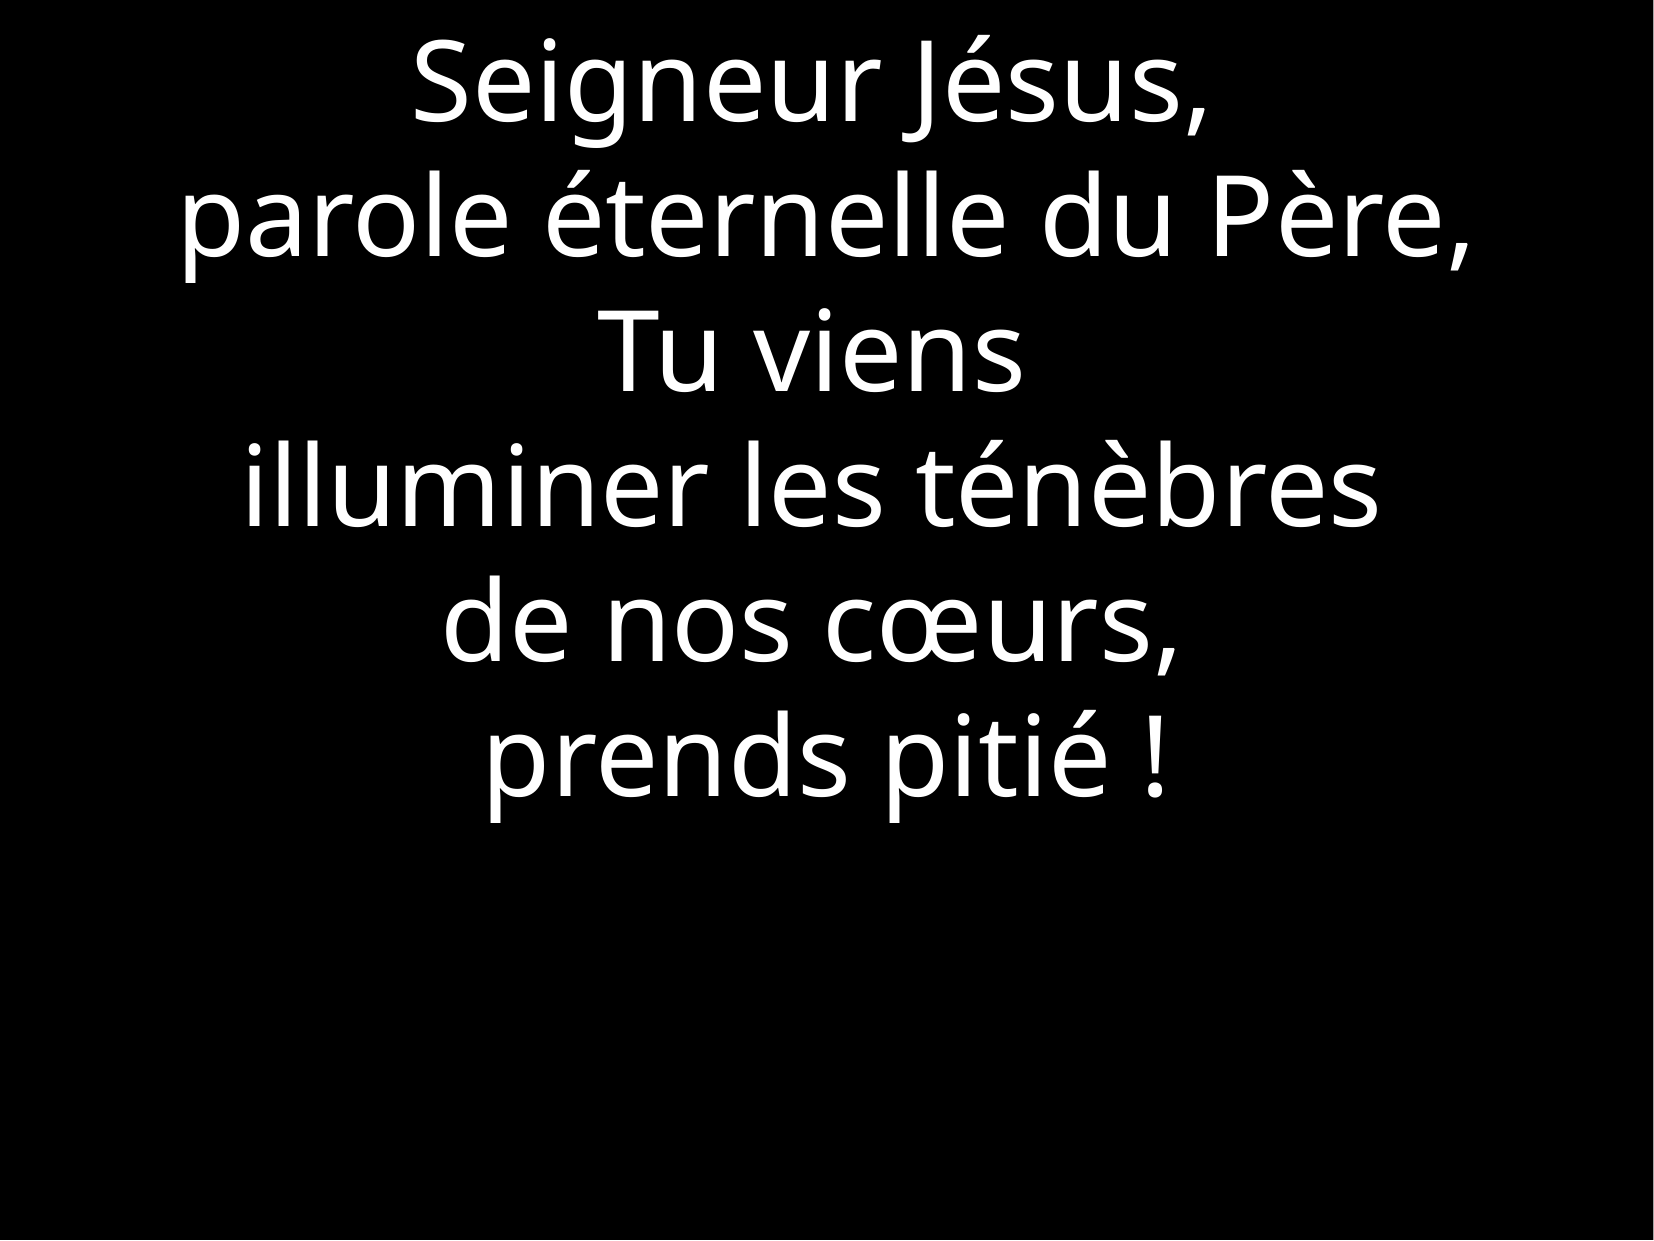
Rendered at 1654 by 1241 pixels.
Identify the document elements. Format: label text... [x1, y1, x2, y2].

text_box Seigneur Jésus, parole éternelle du Père, Tu viens illuminer les ténèbres de nos cœurs, prends pitié ! [0, 12, 1654, 651]
